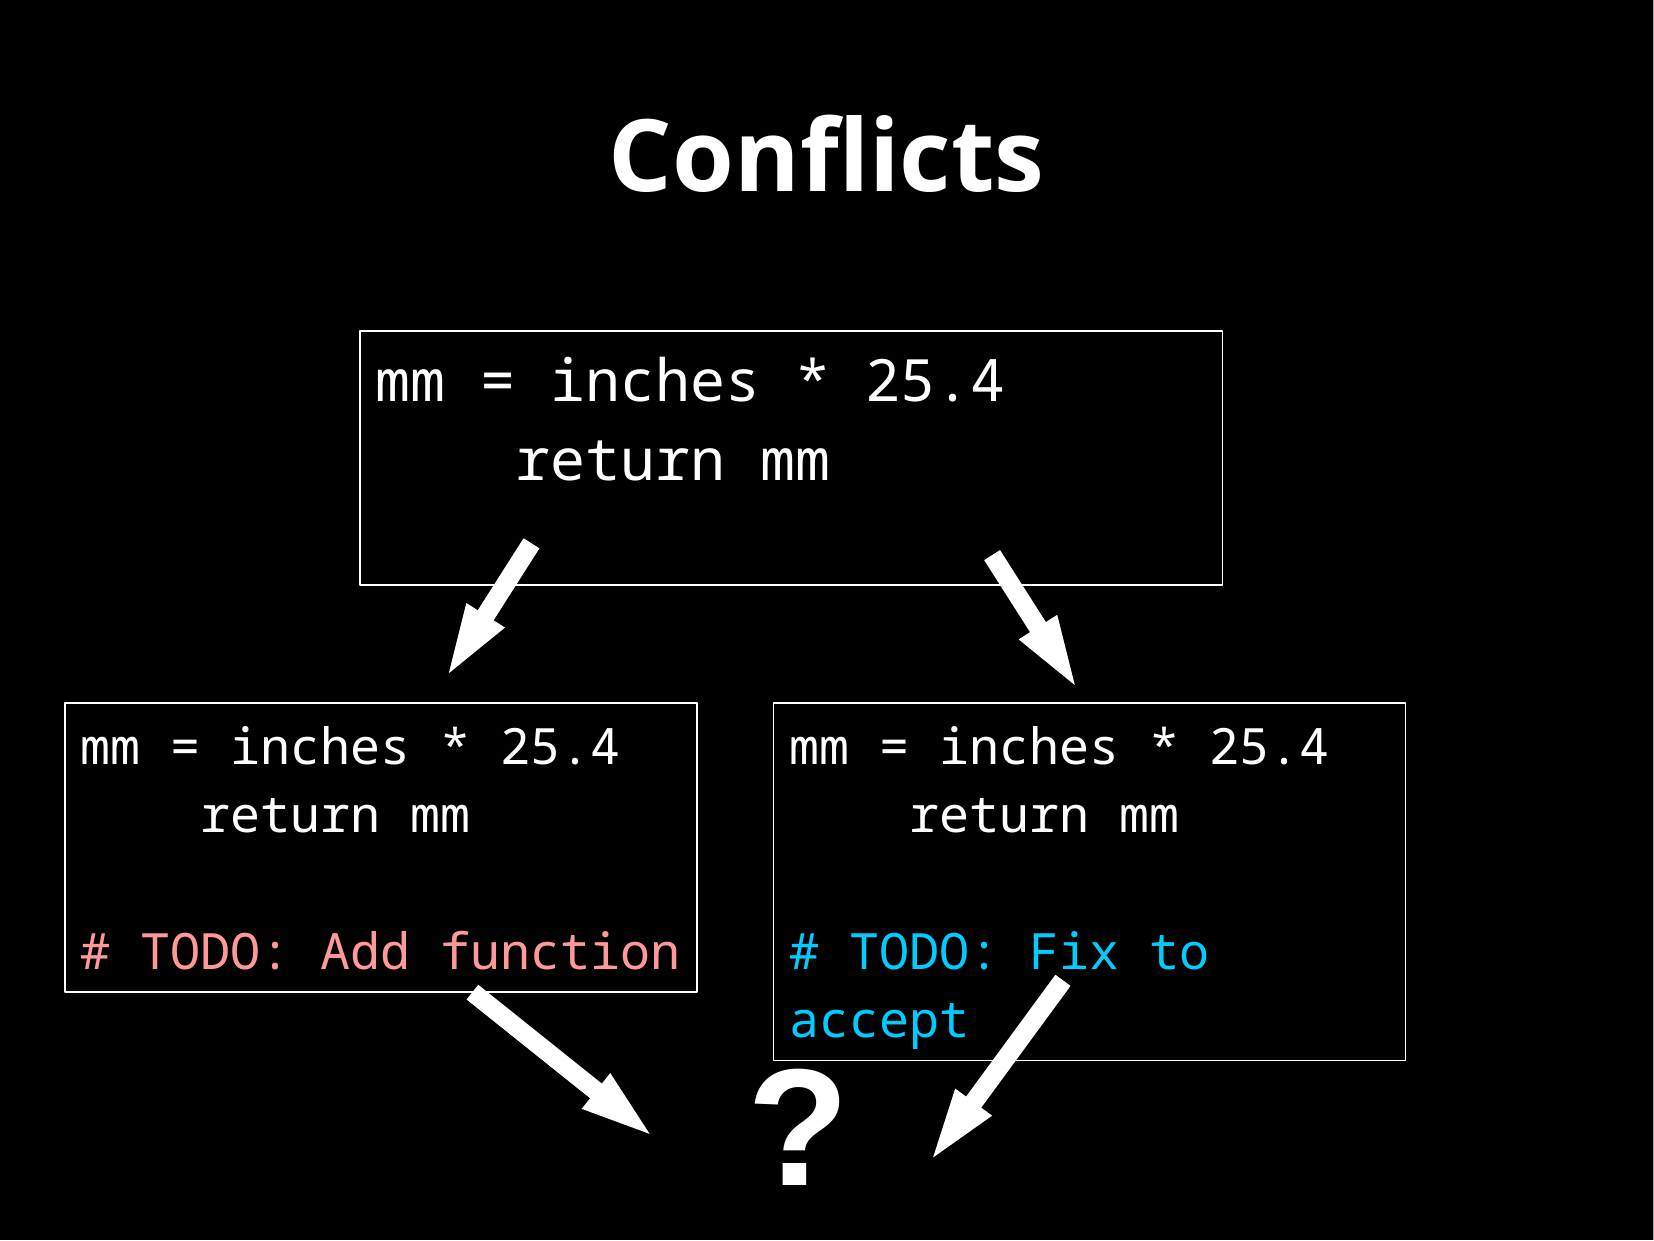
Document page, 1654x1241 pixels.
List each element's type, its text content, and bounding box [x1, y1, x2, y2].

text_box ? [732, 1027, 863, 1229]
text_box mm = inches * 25.4 return mm # TODO: Add function [64, 702, 697, 963]
text_box mm = inches * 25.4 return mm # TODO: Fix to accept [773, 702, 1406, 963]
text_box mm = inches * 25.4 return mm [360, 330, 1223, 524]
text_box ? [797, 1027, 810, 1034]
title Conflicts [82, 26, 1571, 280]
text_box ? [774, 1027, 863, 1060]
